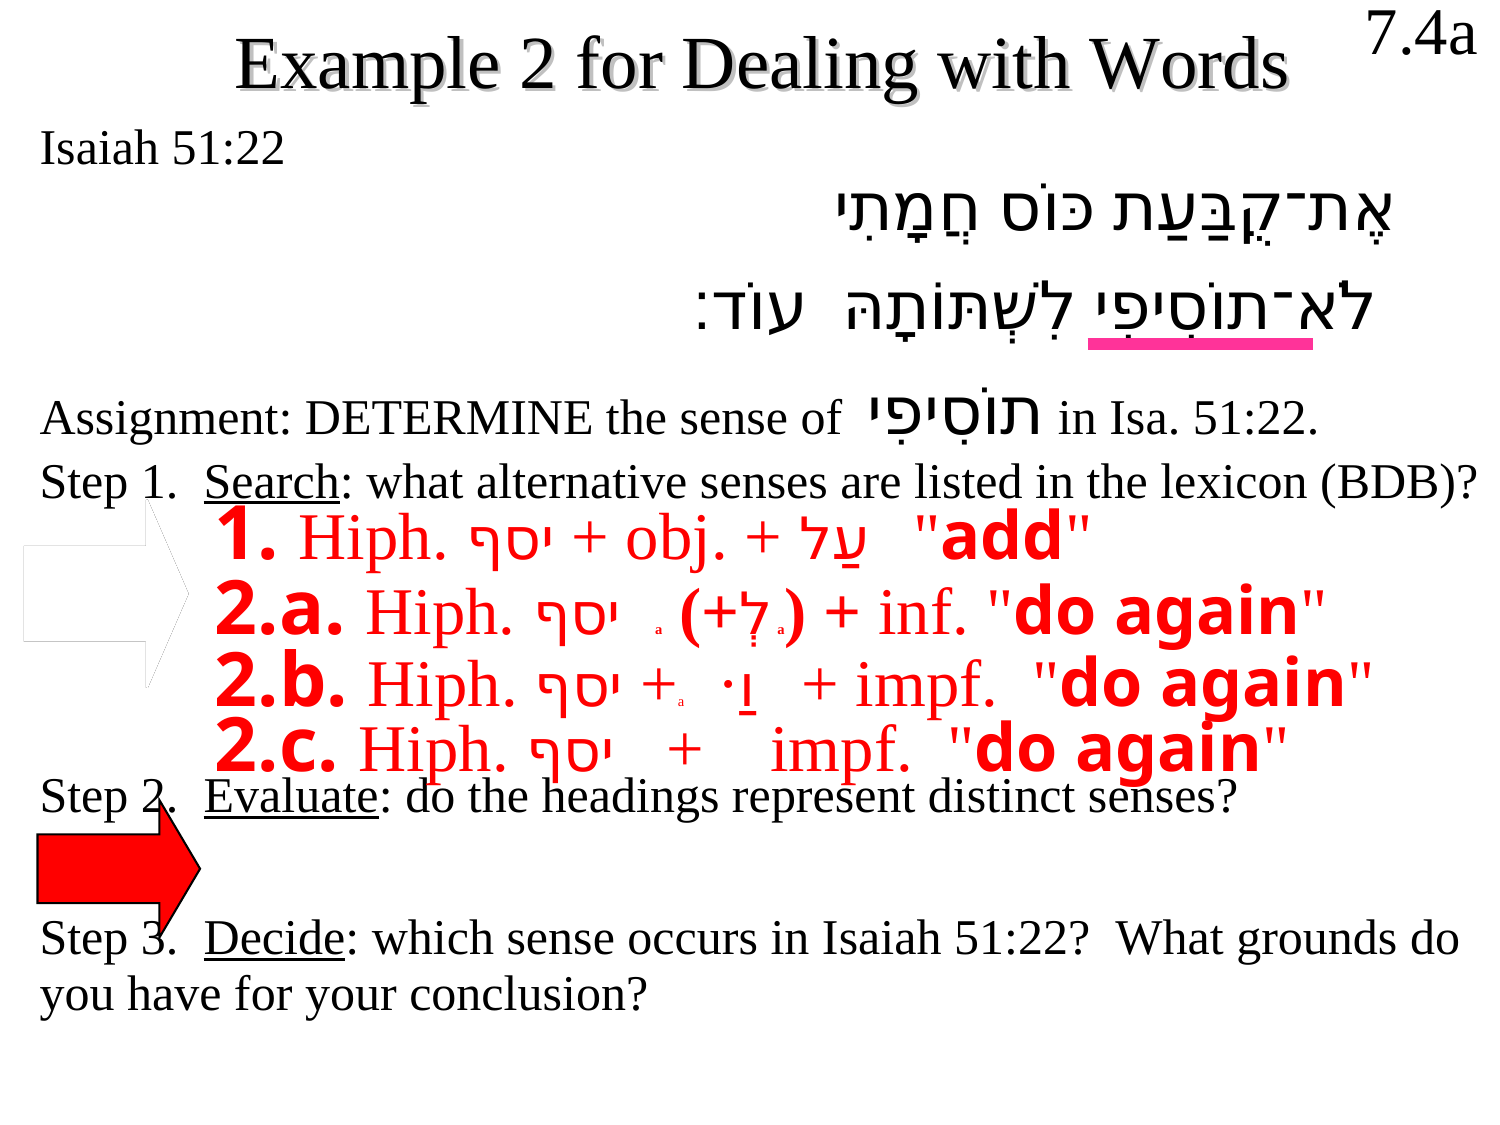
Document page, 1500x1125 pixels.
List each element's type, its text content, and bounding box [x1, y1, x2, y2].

text_box 1. Hiph. יסף + obj. + עַל "add" [199, 462, 1213, 537]
text_box [37, 800, 201, 938]
text_box אֶת־קֻבַּעַת כּוֹס חֲמָתִי לֹא־תוֹסִיפִי לִשְׁתּוֹתָהּ עוֹד׃ [50, 151, 1413, 415]
title Example 2 for Dealing with Words [87, 0, 1438, 113]
text_box [24, 499, 188, 688]
text_box 2.a. Hiph. יסף a (+לְa) + inf. "do again" [199, 537, 1351, 609]
text_box 2.b. Hiph. יסף +a ·וַ + impf. "do again" [199, 609, 1426, 739]
text_box 2.c. Hiph. יסף + impf. "do again" [199, 674, 1351, 804]
text_box Isaiah 51:22 [24, 112, 438, 184]
text_box 7.4a [1349, 0, 1500, 77]
text_box Assignment: DETERMINE the sense of תוֹסִיפִי in Isa. 51:22. Step 1. Search: what alternative senses are listed in the lexicon (BDB)? Step 2. Evaluate: do the headings represent distinct senses? Step 3. Decide: which sense occurs in Isaiah 51:22? What grounds do you have for your conclusion? [24, 355, 1500, 1029]
